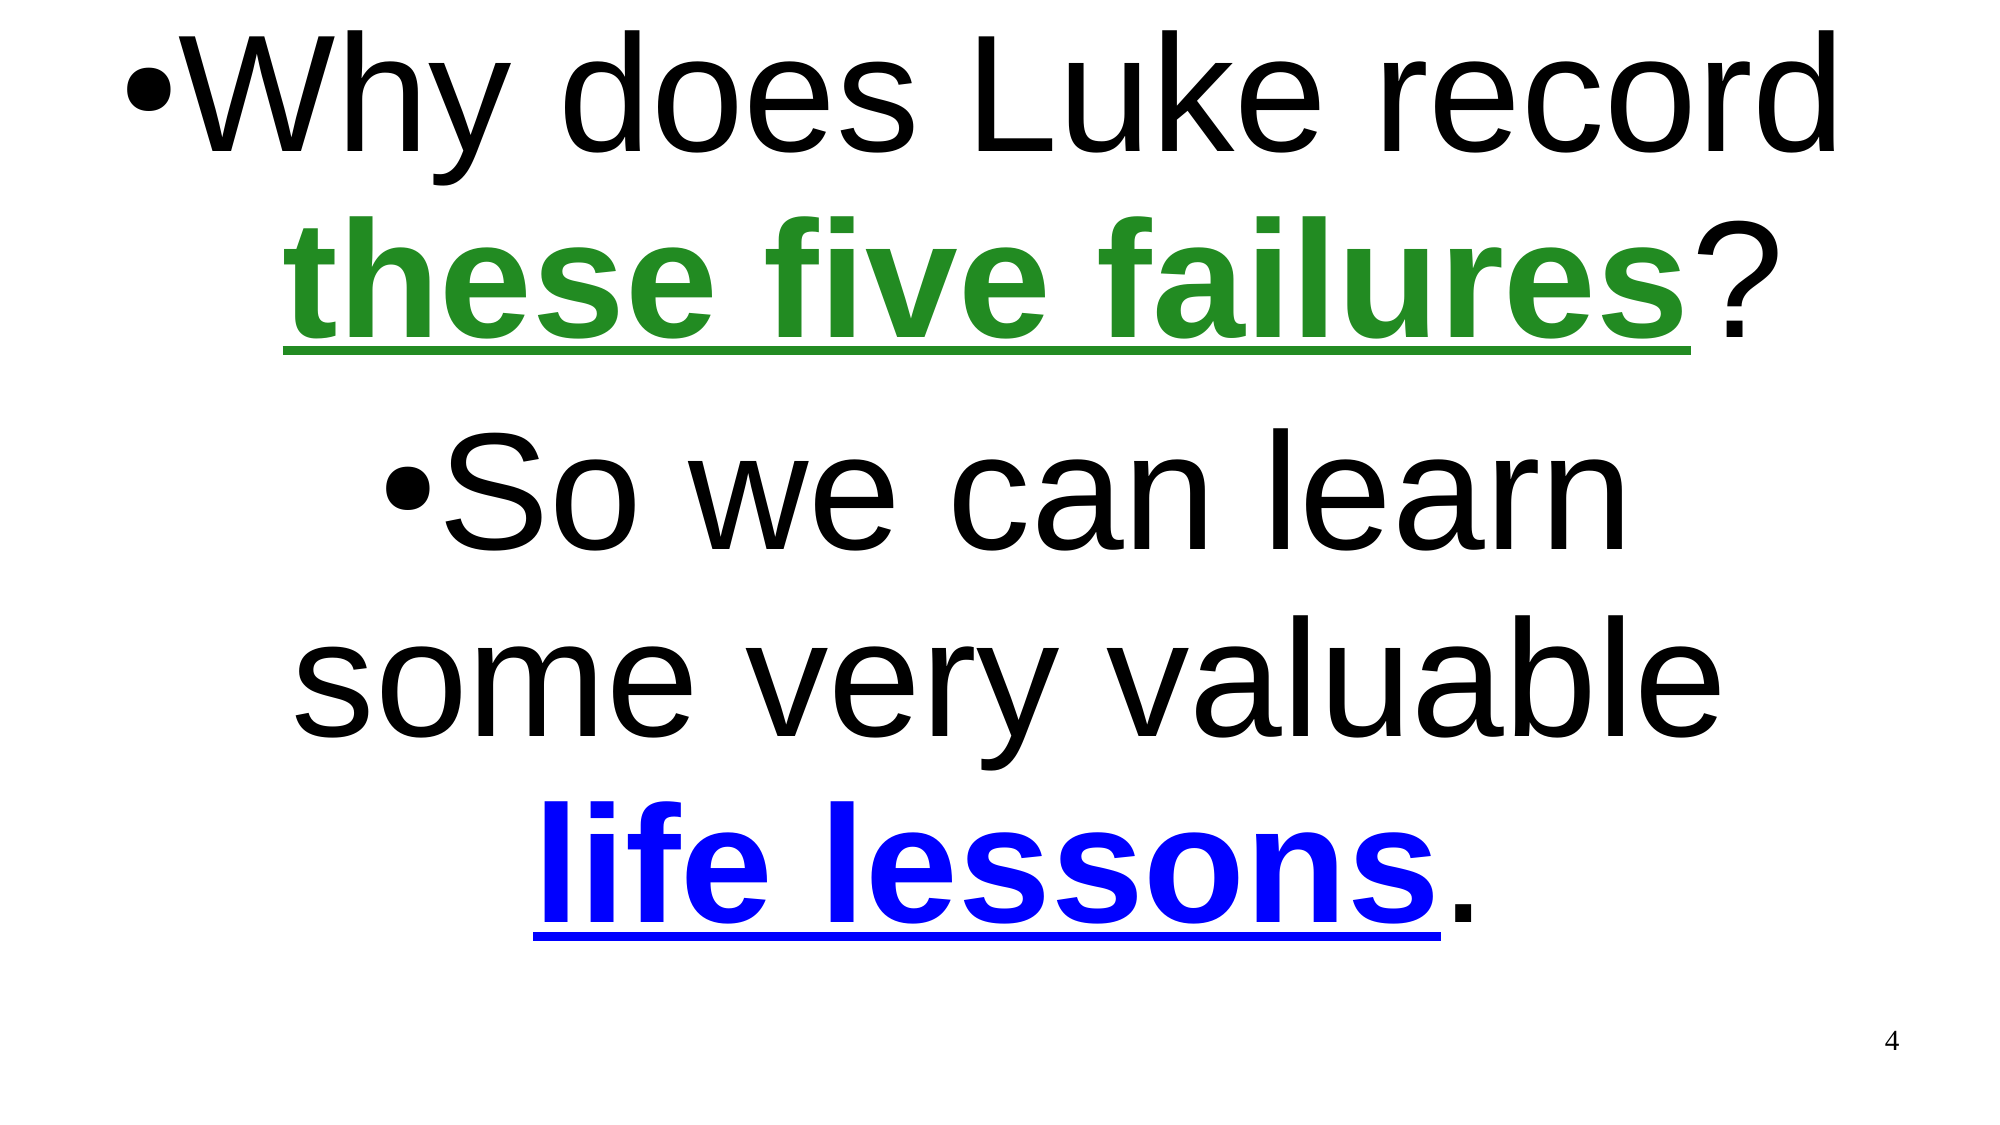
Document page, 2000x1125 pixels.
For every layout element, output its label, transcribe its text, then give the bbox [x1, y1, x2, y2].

list Why does Luke record these five failures? So we can learn some very valuable life lessons. [0, 0, 1996, 1123]
